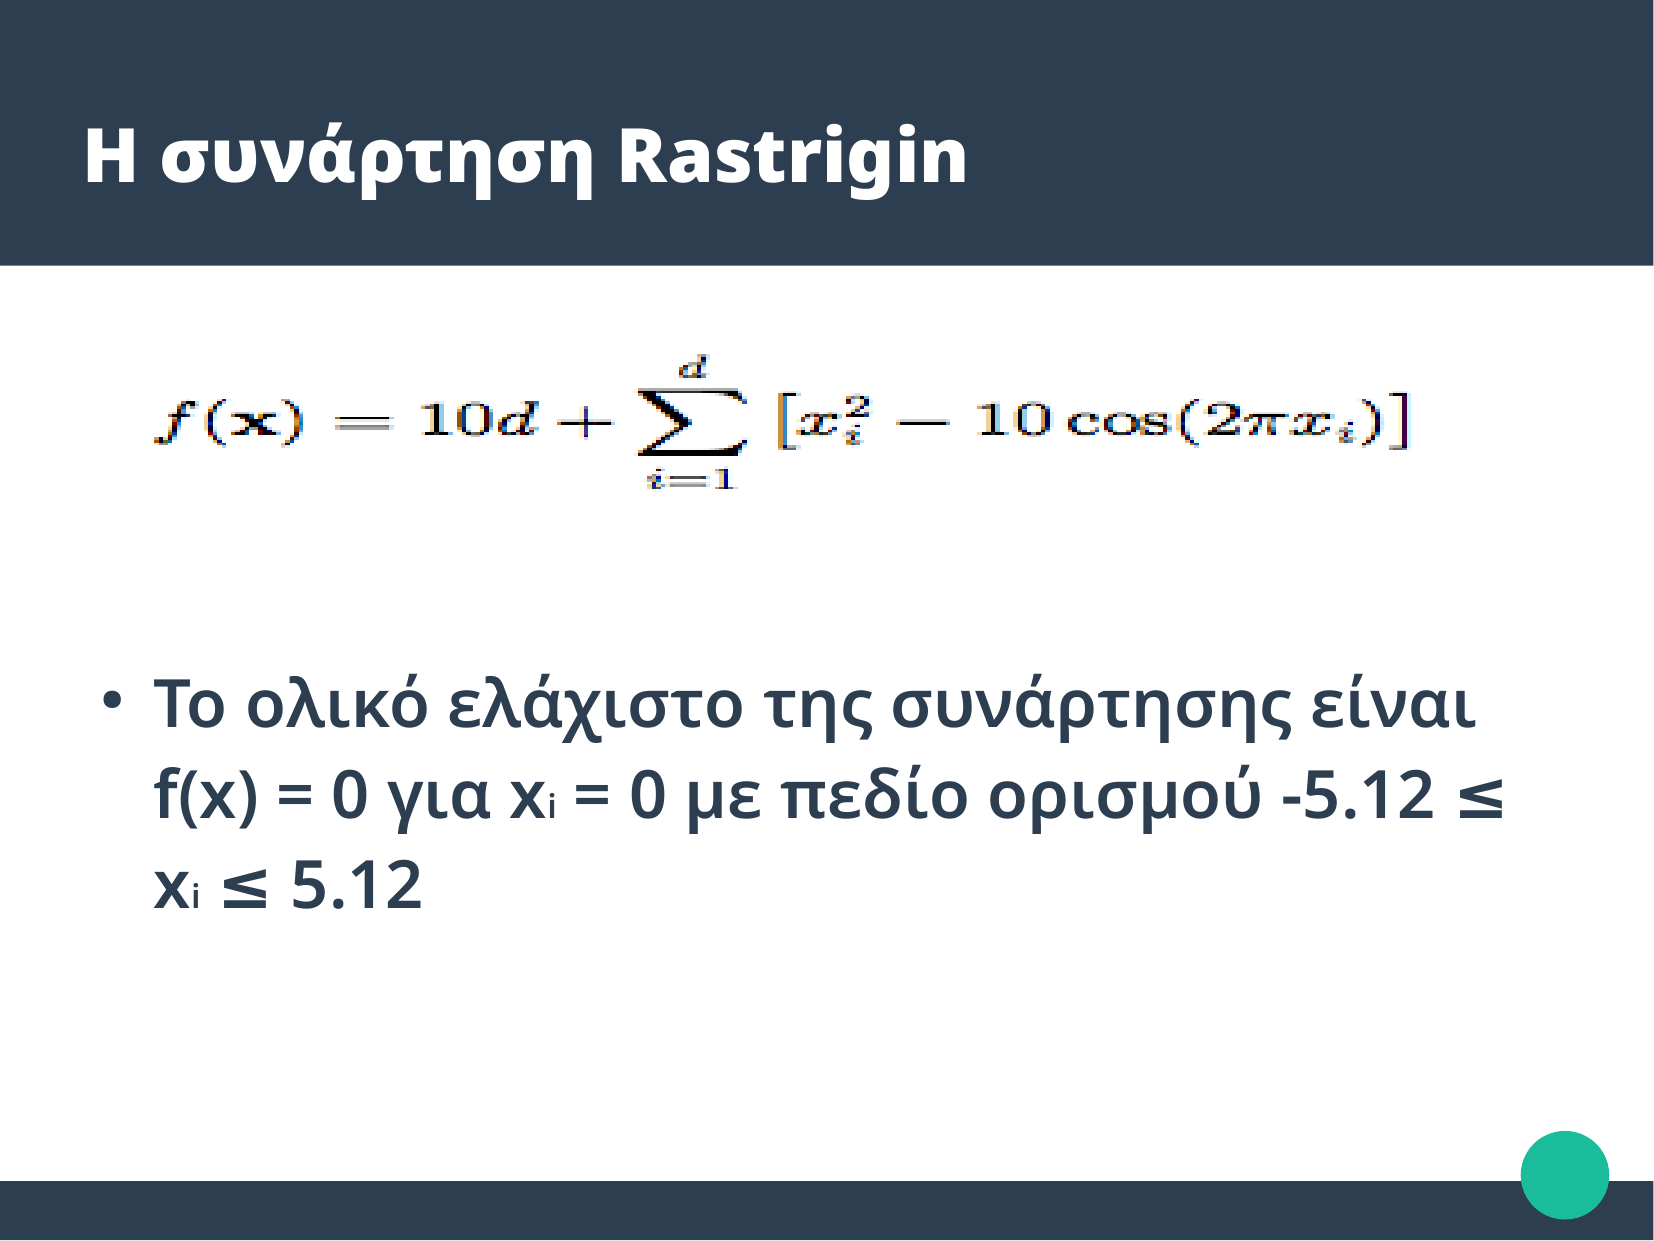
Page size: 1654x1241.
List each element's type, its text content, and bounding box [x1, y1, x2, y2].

list Το ολικό ελάχιστο της συνάρτησης είναι f(x) = 0 για xi = 0 με πεδίο ορισμού -5.12 ≤ xi ≤ 5.12 [82, 295, 1571, 1015]
title Η συνάρτηση Rastrigin [82, 94, 1264, 213]
picture [141, 342, 1430, 508]
